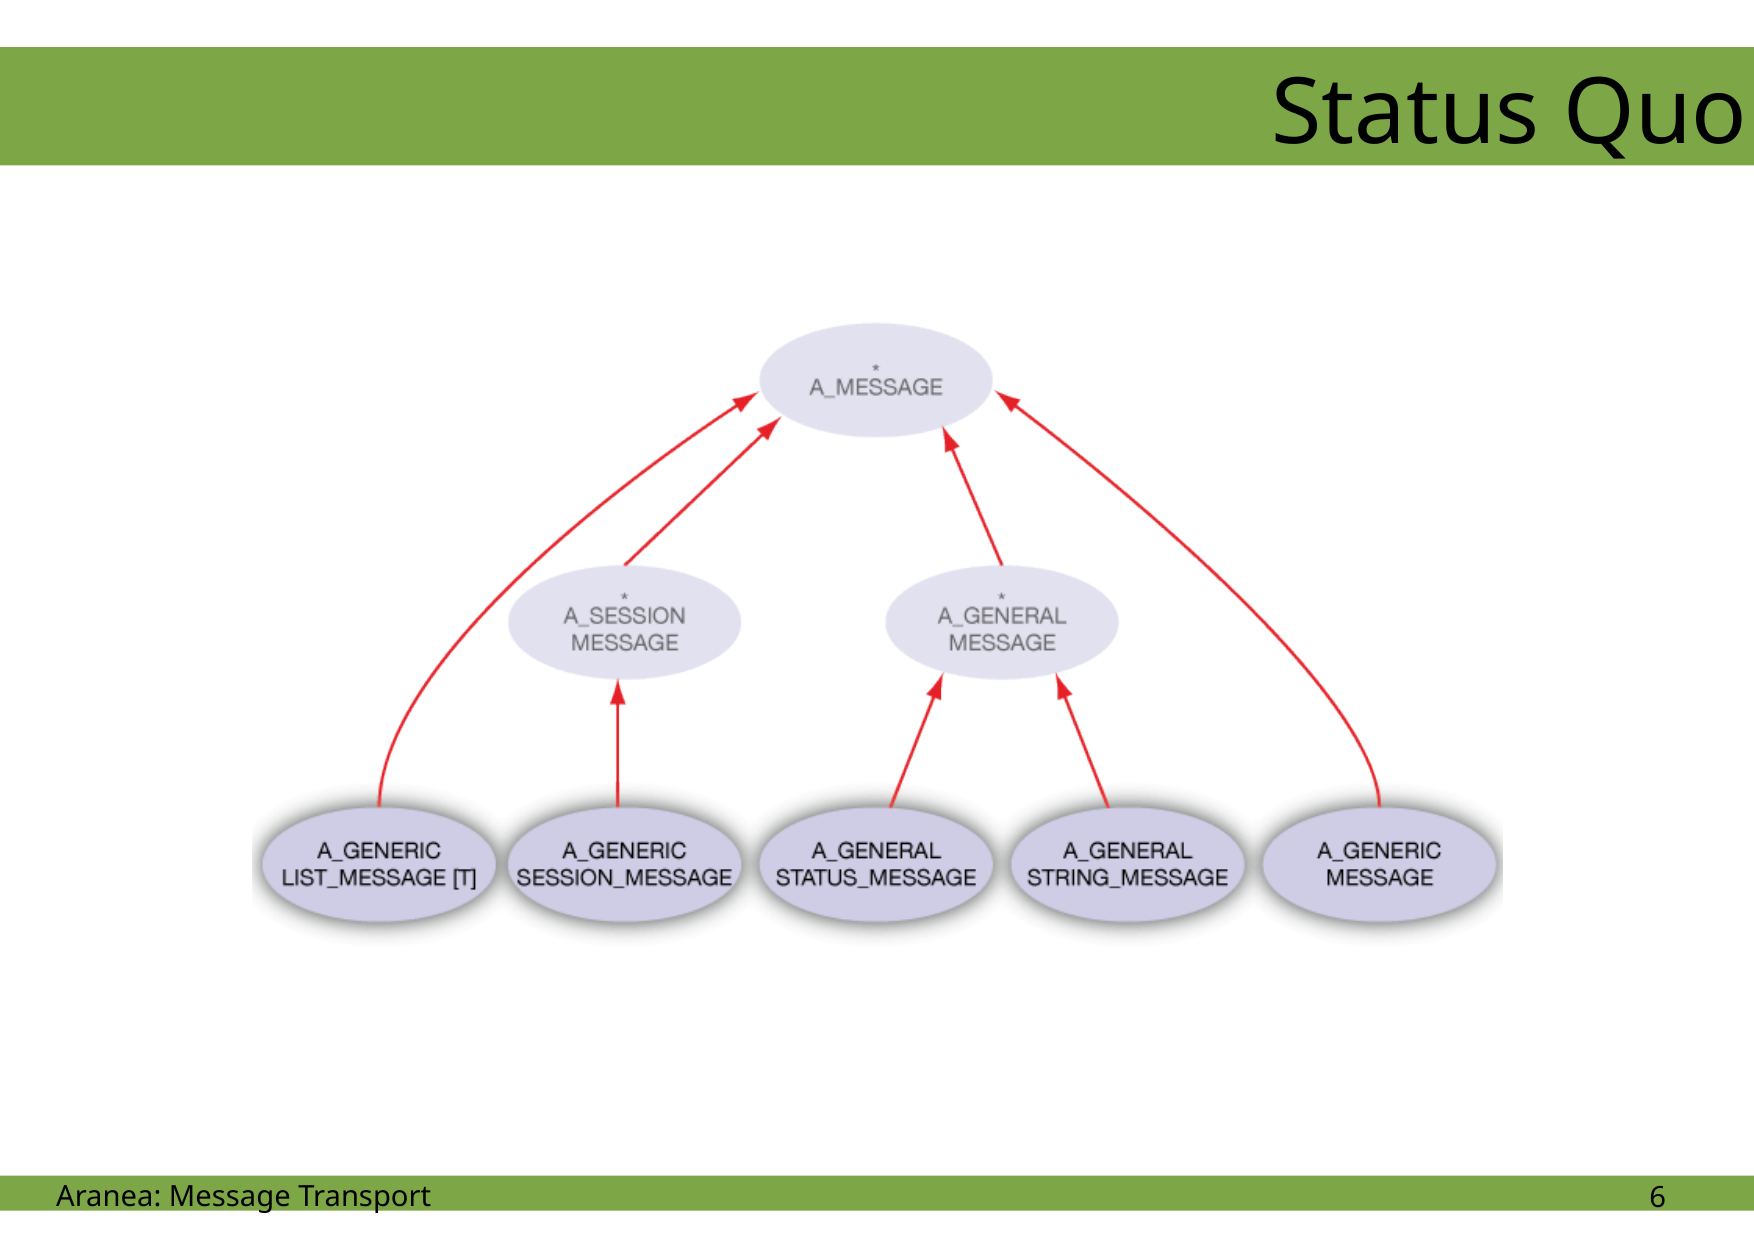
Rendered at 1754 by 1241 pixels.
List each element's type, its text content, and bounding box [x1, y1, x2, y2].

picture [252, 152, 1503, 1090]
title Status Quo [0, 54, 1748, 162]
